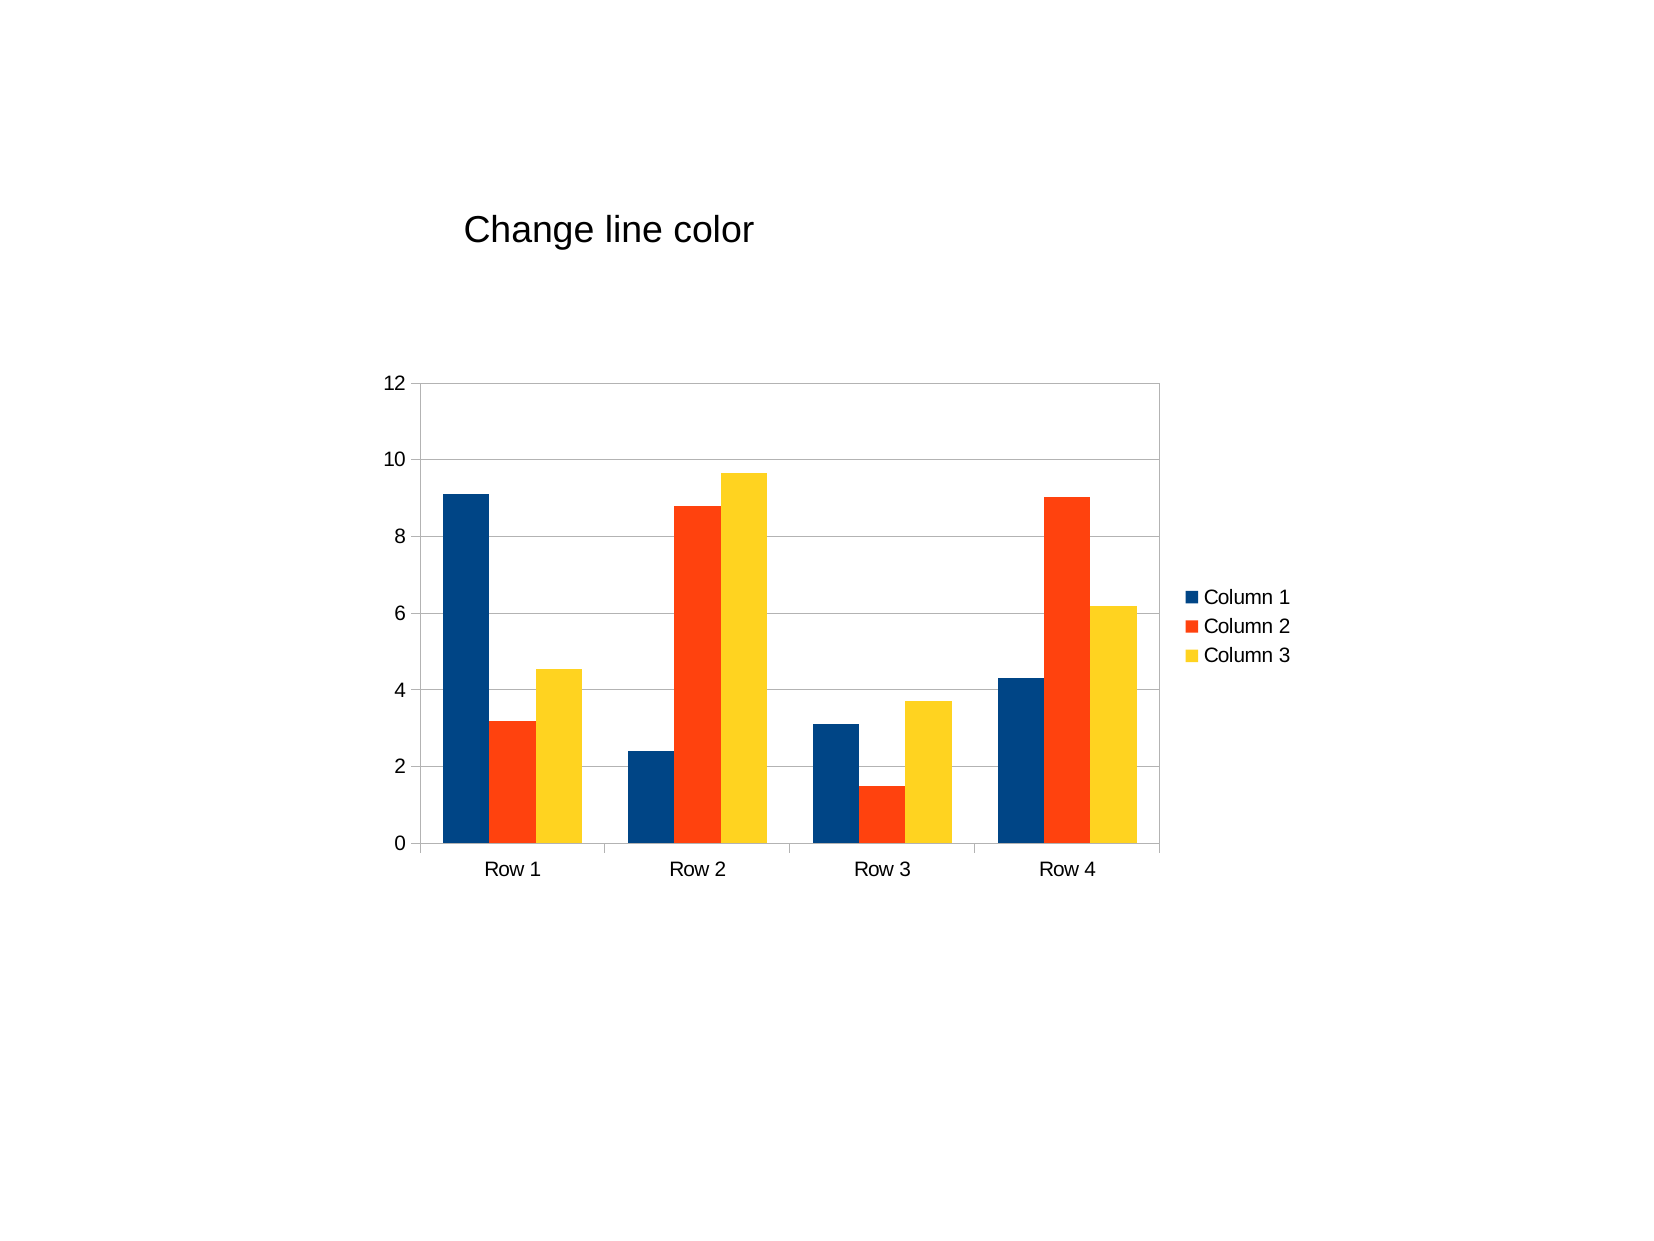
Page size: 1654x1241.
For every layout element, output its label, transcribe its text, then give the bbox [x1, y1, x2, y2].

text_box Change line color [448, 200, 1158, 258]
chart [364, 360, 1310, 893]
